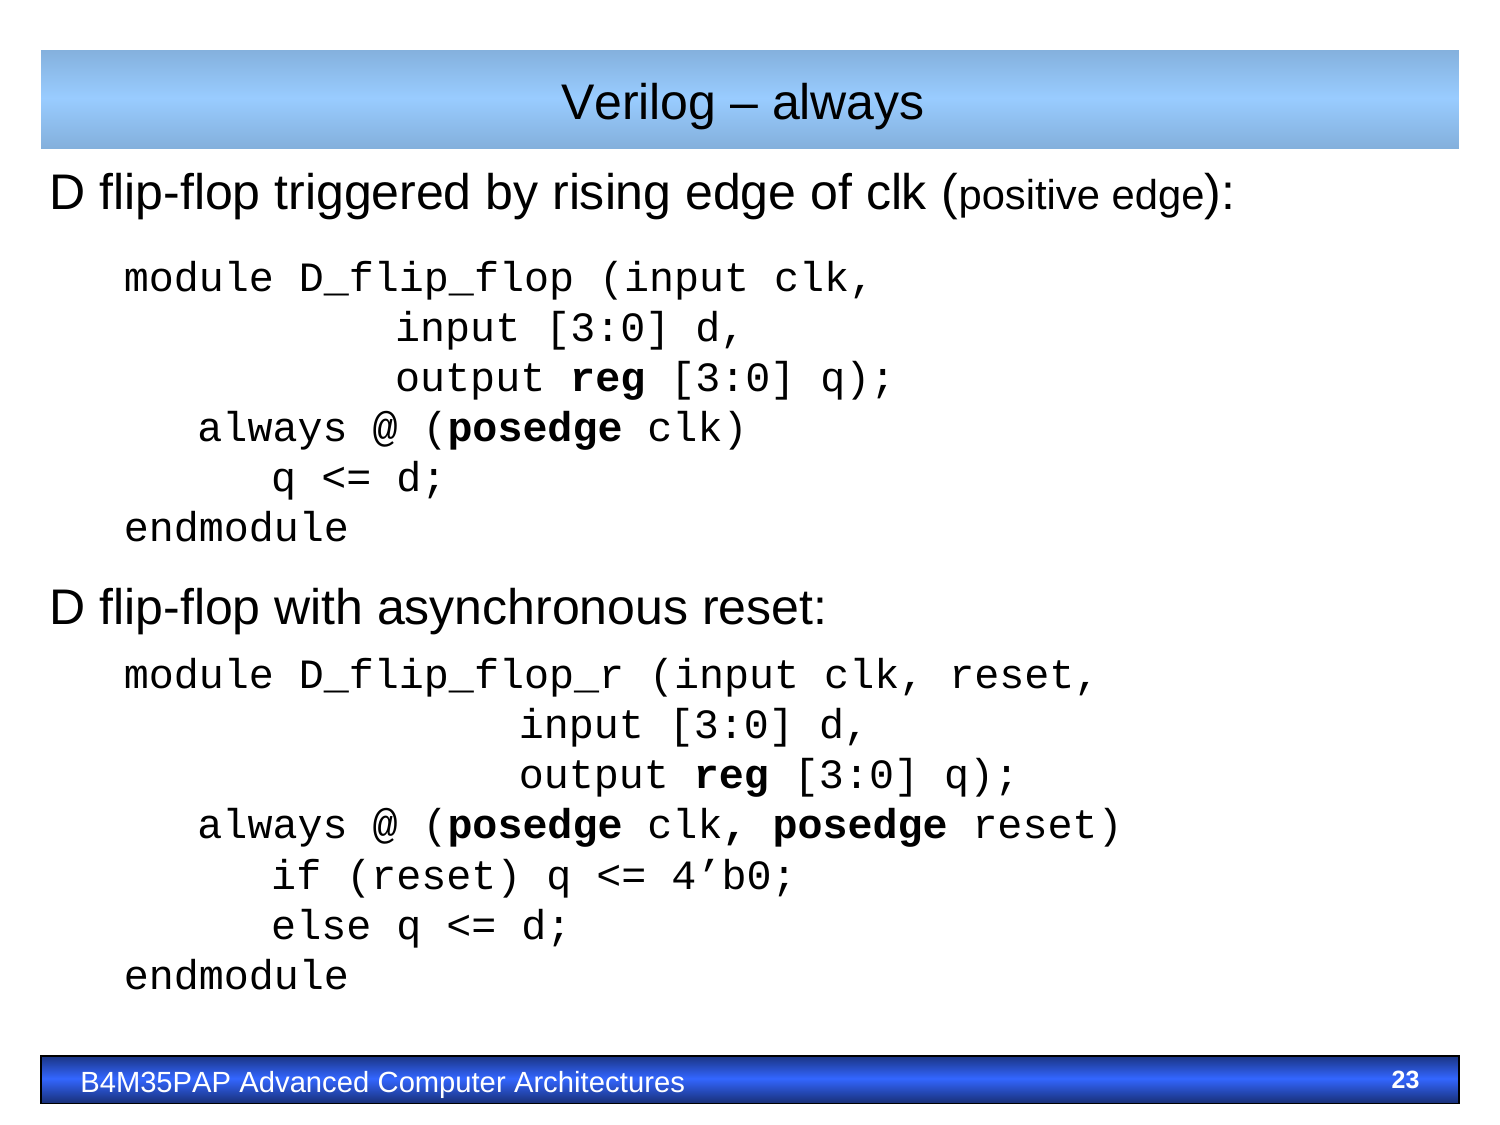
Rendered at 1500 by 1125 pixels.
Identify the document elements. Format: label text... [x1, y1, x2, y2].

text_box D flip-flop triggered by rising edge of clk (positive edge): module D_flip_flop (input clk, input [3:0] d, output reg [3:0] q); always @ (posedge clk) q <= d; endmodule D flip-flop with asynchronous reset: module D_flip_flop_r (input clk, reset, input [3:0] d, output reg [3:0] q); always @ (posedge clk, posedge reset) if (reset) q <= 4’b0; else q <= d; endmodule [35, 152, 1465, 1005]
title Verilog – always [41, 50, 1459, 149]
